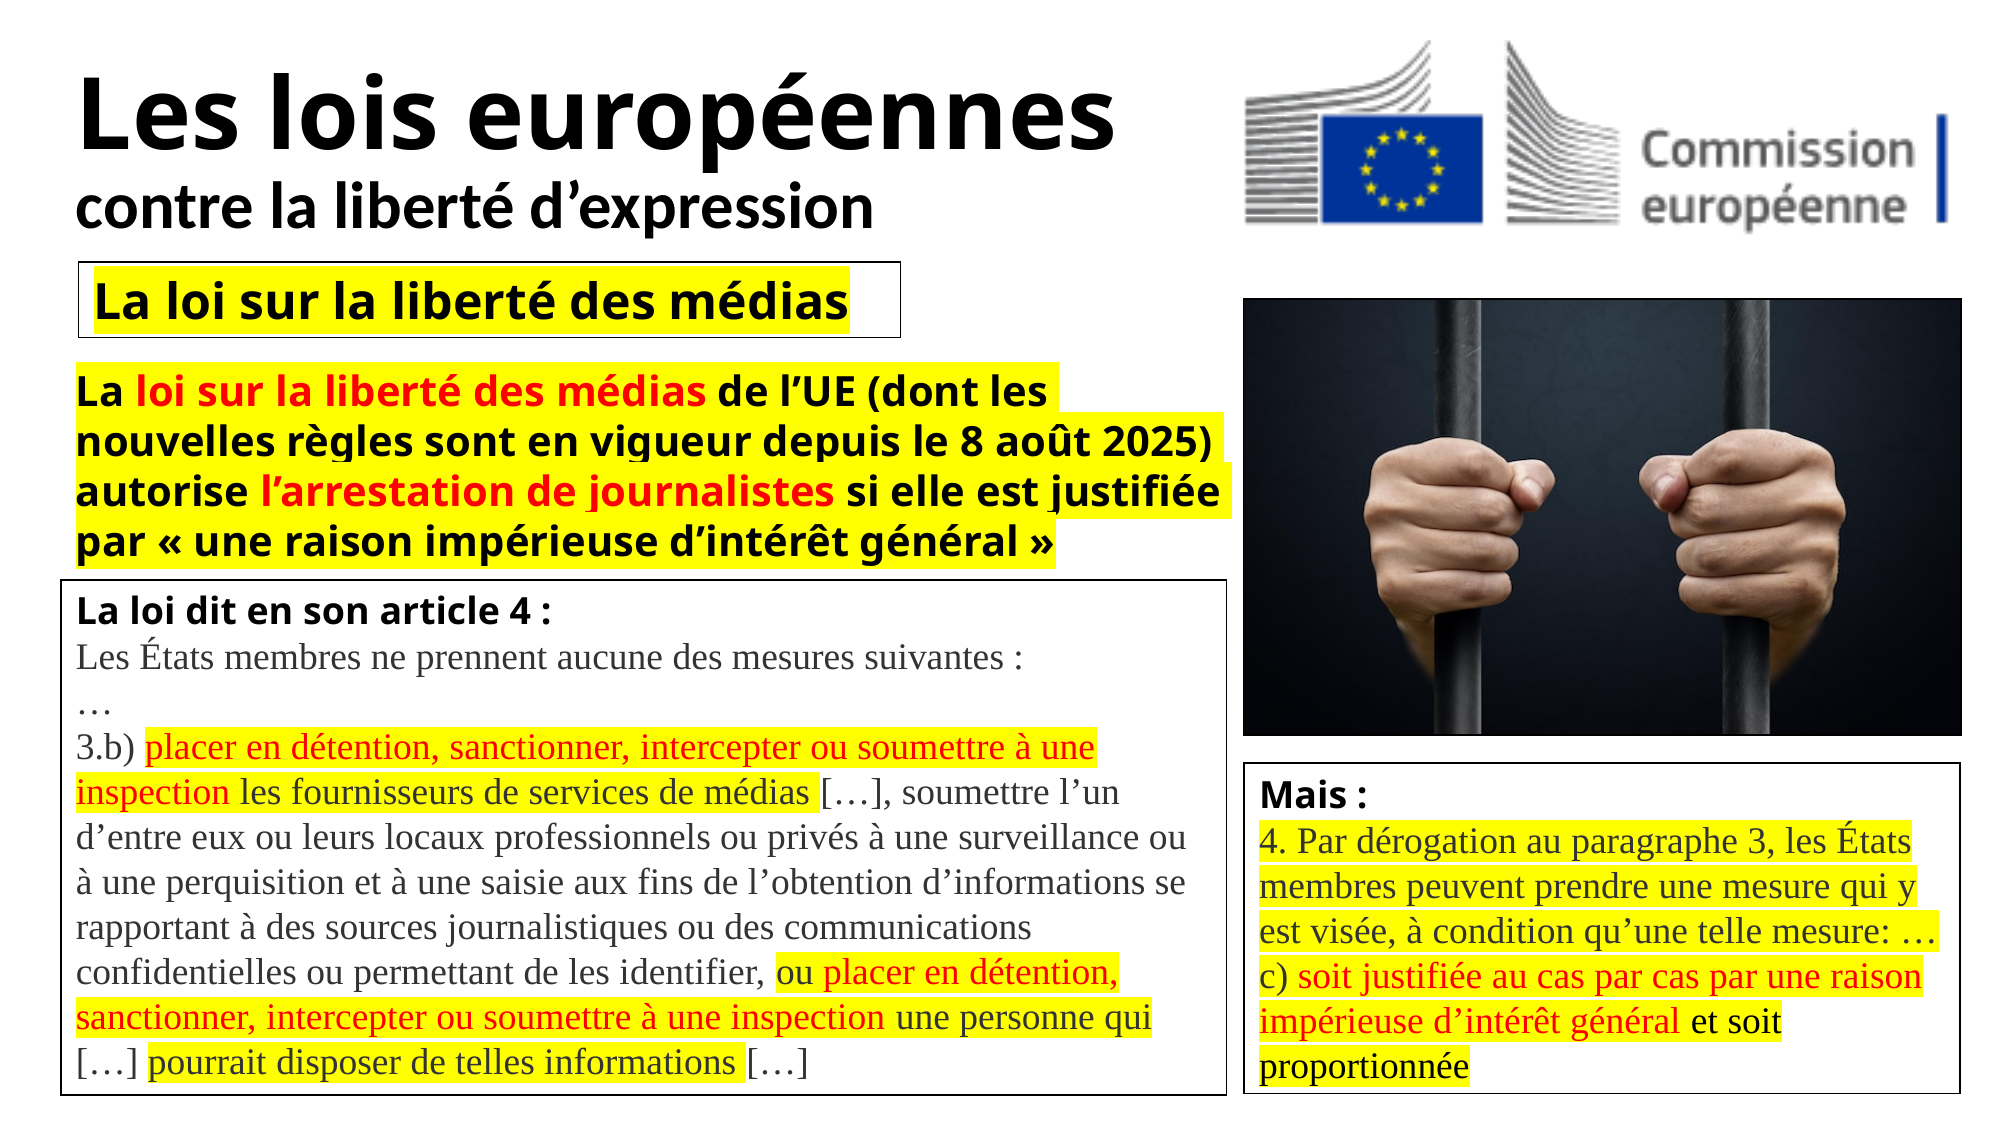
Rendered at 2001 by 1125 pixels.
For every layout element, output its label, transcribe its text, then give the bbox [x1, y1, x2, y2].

picture [1244, 40, 2000, 240]
picture [1244, 299, 1961, 735]
text_box La loi sur la liberté des médias [78, 261, 901, 338]
text_box La loi sur la liberté des médias de l’UE (dont les nouvelles règles sont en vigueur depuis le 8 août 2025) autorise l’arrestation de journalistes si elle est justifiée par « une raison impérieuse d’intérêt général » [60, 356, 1243, 575]
title Les lois européennes contre la liberté d’expression [60, 44, 1786, 262]
text_box La loi dit en son article 4 : Les États membres ne prennent aucune des mesures suivantes : … 3.b) placer en détention, sanctionner, intercepter ou soumettre à une inspection les fournisseurs de services de médias […], soumettre l’un d’entre eux ou leurs locaux professionnels ou privés à une surveillance ou à une perquisition et à une saisie aux fins de l’obtention d’informations se rapportant à des sources journalistiques ou des communications confidentielles ou permettant de les identifier, ou placer en détention, sanctionner, intercepter ou soumettre à une inspection une personne qui […] pourrait disposer de telles informations […] [60, 579, 1227, 1095]
text_box Mais : 4. Par dérogation au paragraphe 3, les États membres peuvent prendre une mesure qui y est visée, à condition qu’une telle mesure: … c) soit justifiée au cas par cas par une raison impérieuse d’intérêt général et soit proportionnée [1244, 763, 1960, 1093]
